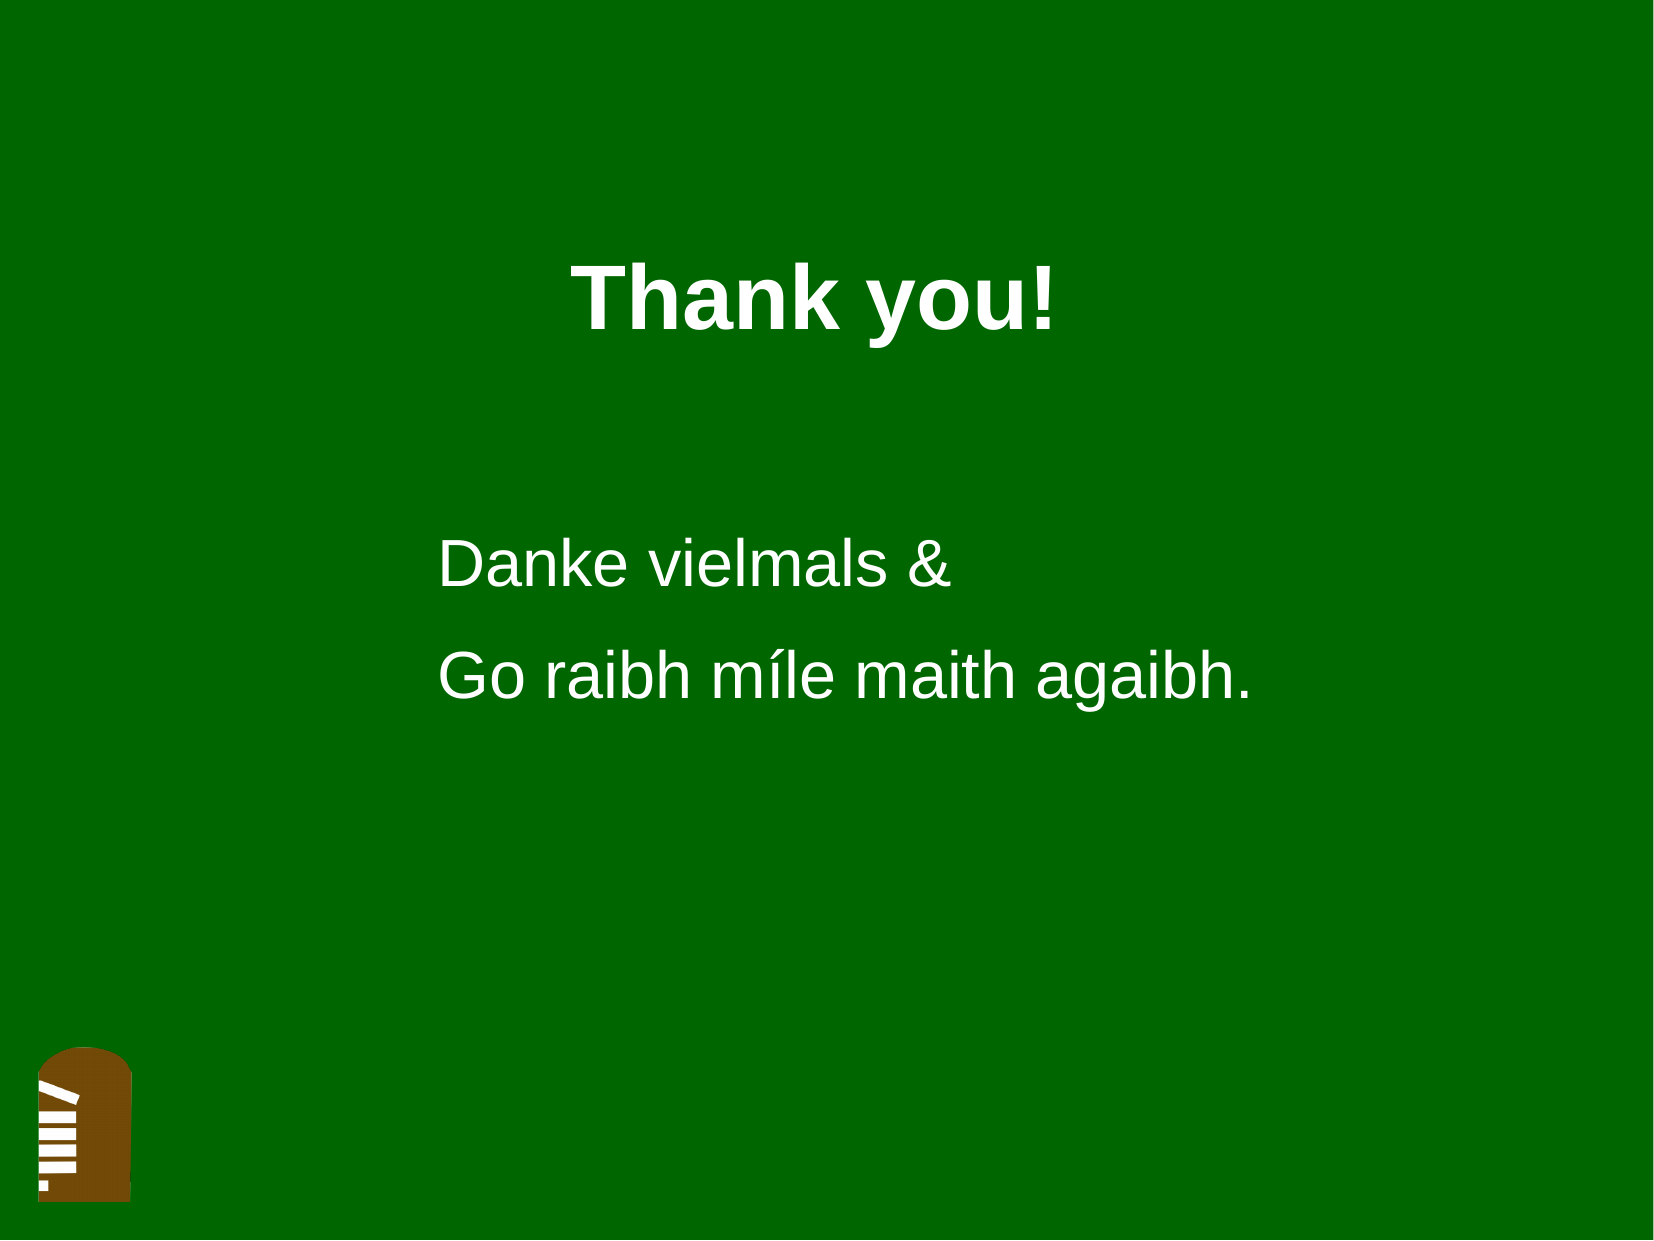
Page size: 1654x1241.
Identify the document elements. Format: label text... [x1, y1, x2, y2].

title Thank you! [70, 194, 1560, 402]
subtitle Danke vielmals & Go raibh míle maith agaibh. [401, 494, 1312, 707]
picture [0, 1032, 178, 1217]
